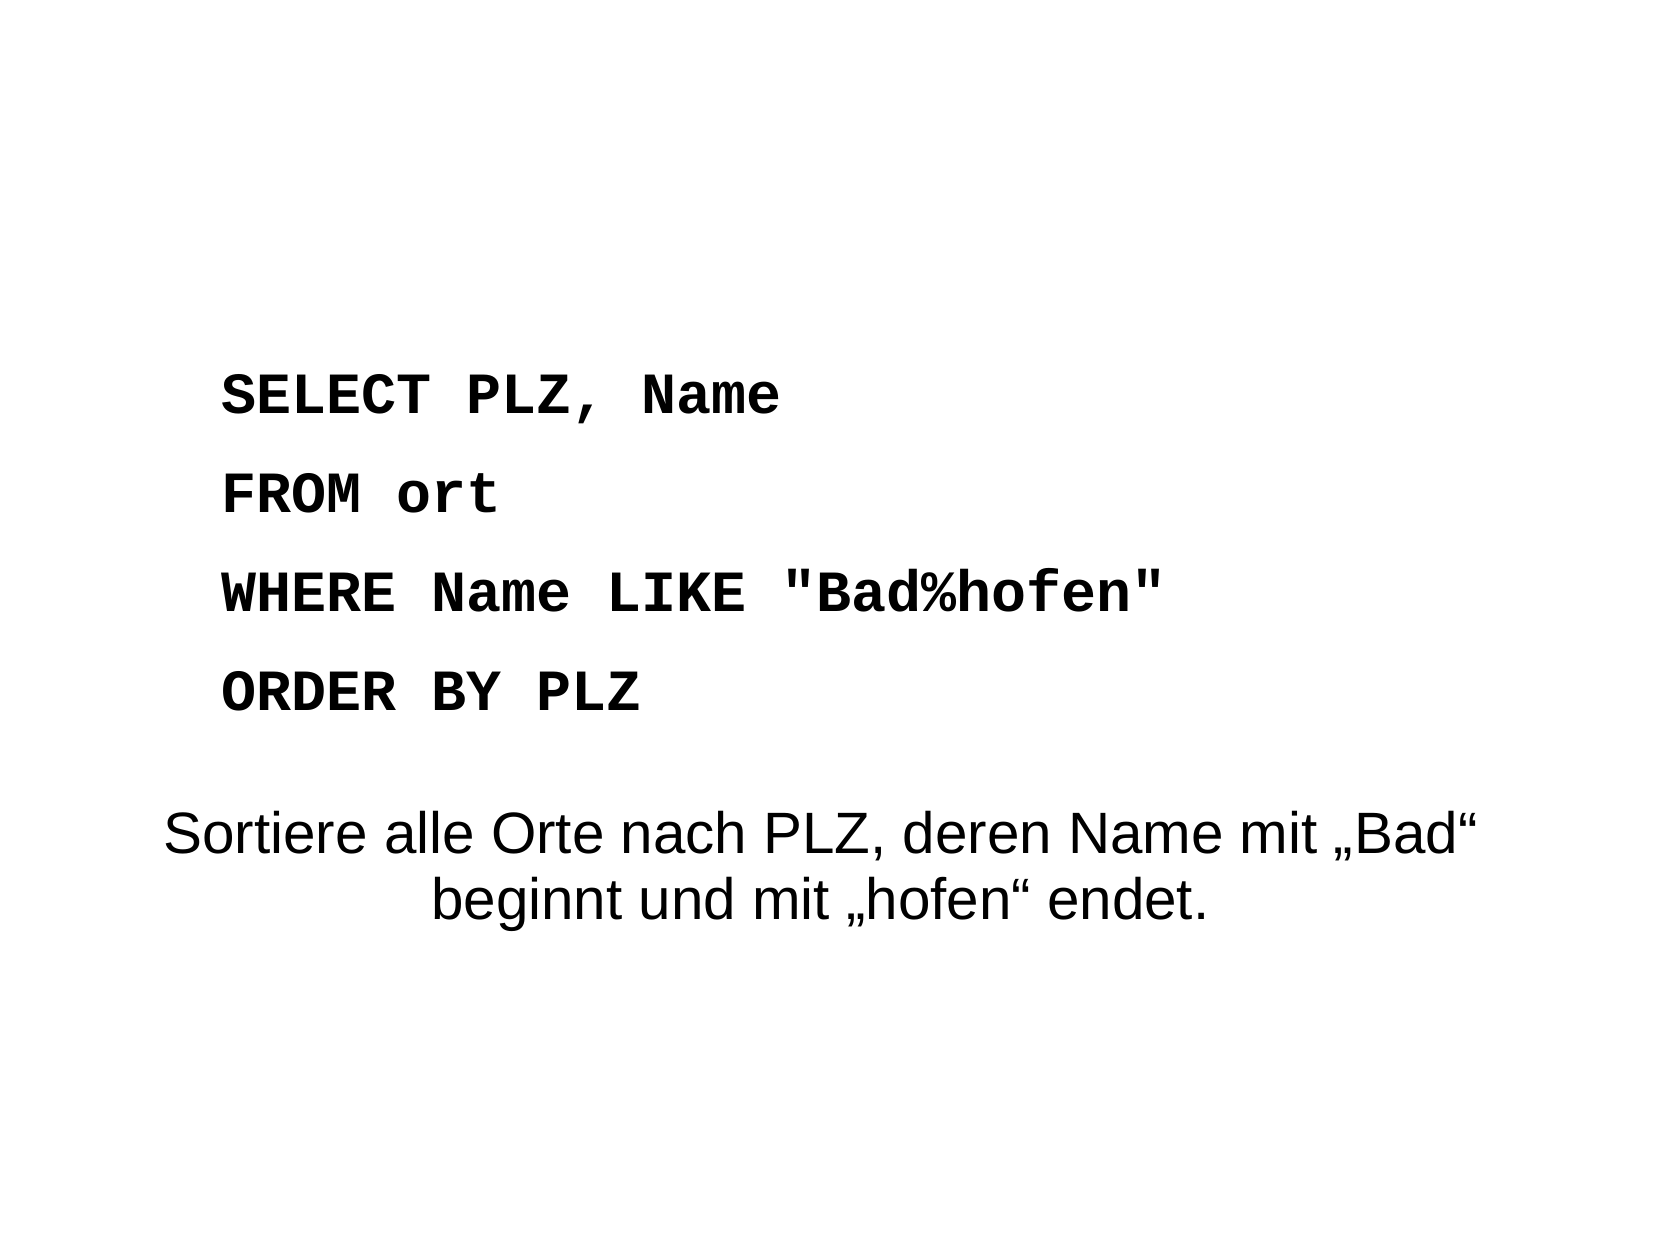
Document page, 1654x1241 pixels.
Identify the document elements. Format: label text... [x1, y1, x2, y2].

title Sortiere alle Orte nach PLZ, deren Name mit „Bad“ beginnt und mit „hofen“ endet. [76, 787, 1566, 945]
text_box SELECT PLZ, Name FROM ort WHERE Name LIKE "Bad%hofen" ORDER BY PLZ [206, 324, 1565, 706]
